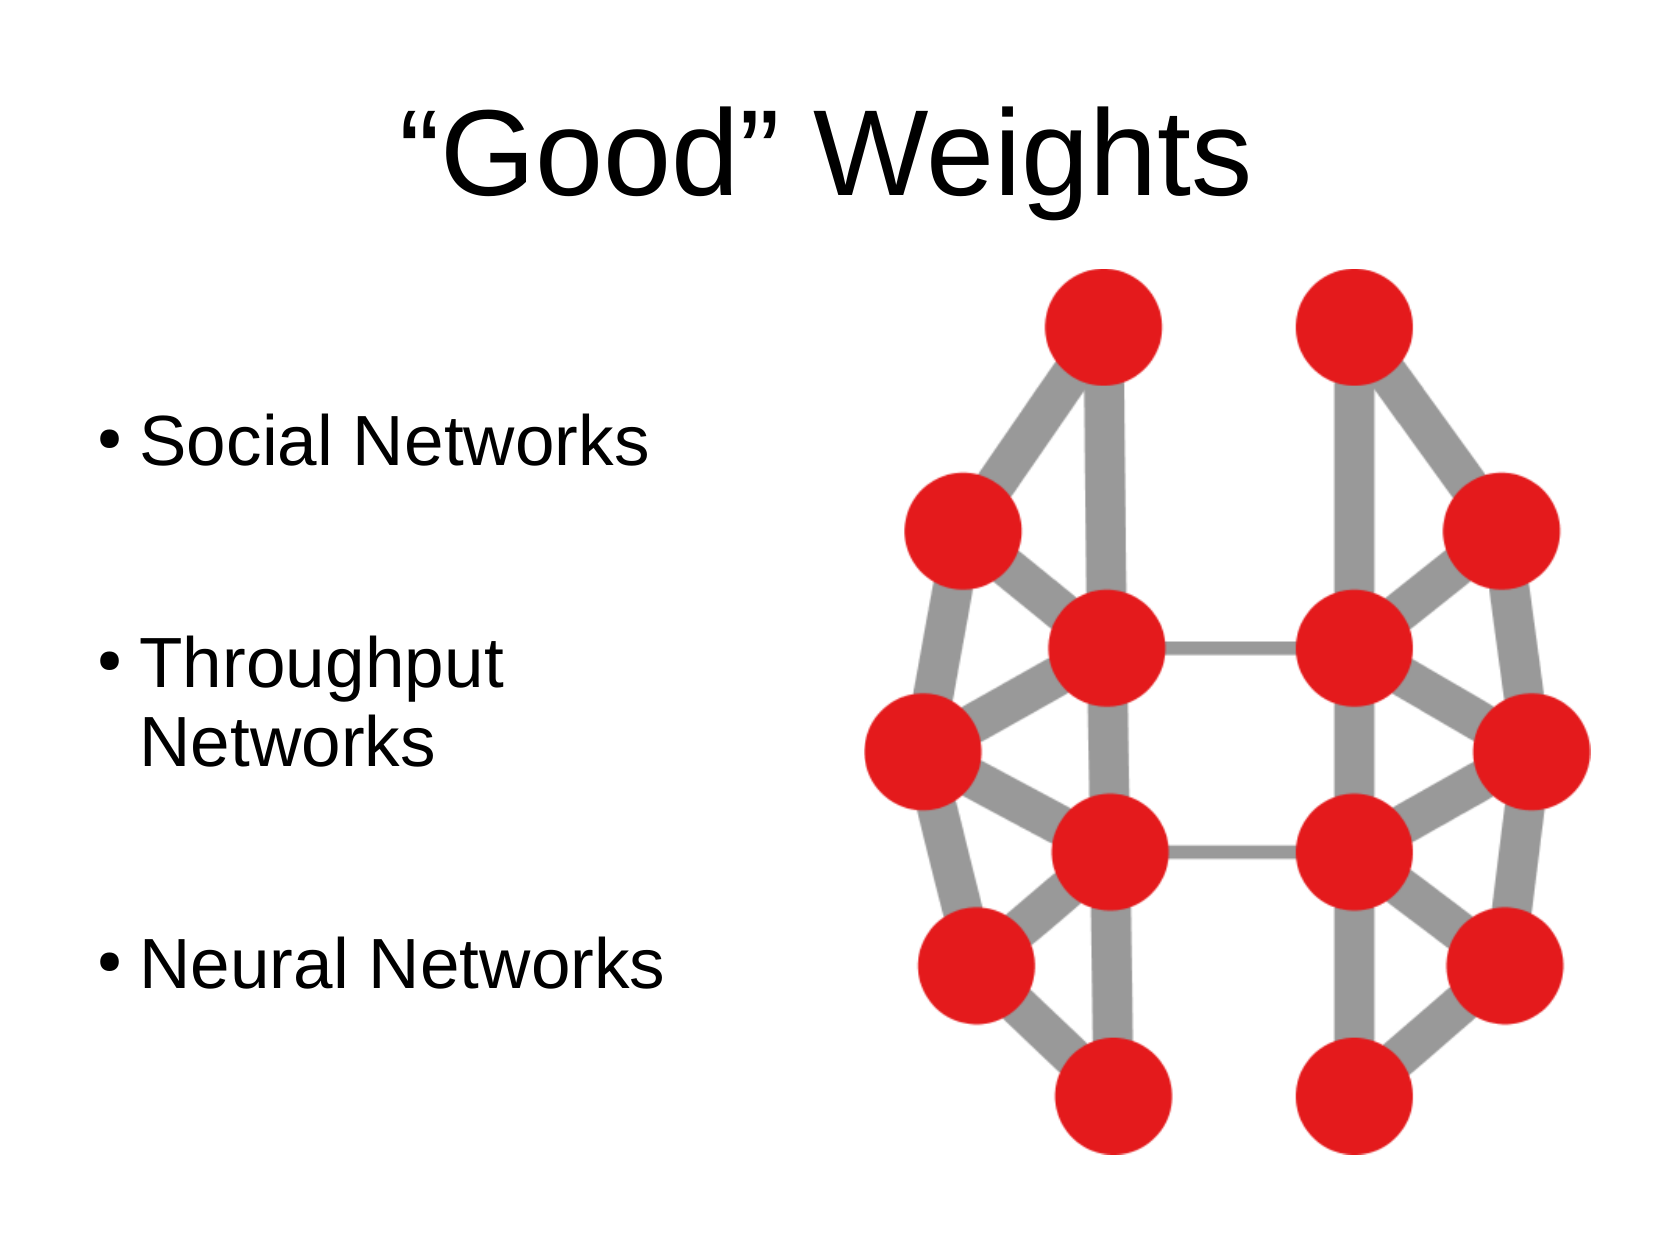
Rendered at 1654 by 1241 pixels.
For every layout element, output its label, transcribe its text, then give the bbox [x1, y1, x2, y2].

list Social Networks Throughput Networks Neural Networks [82, 290, 809, 1010]
picture [864, 269, 1591, 1155]
title “Good” Weights [82, 49, 1571, 257]
